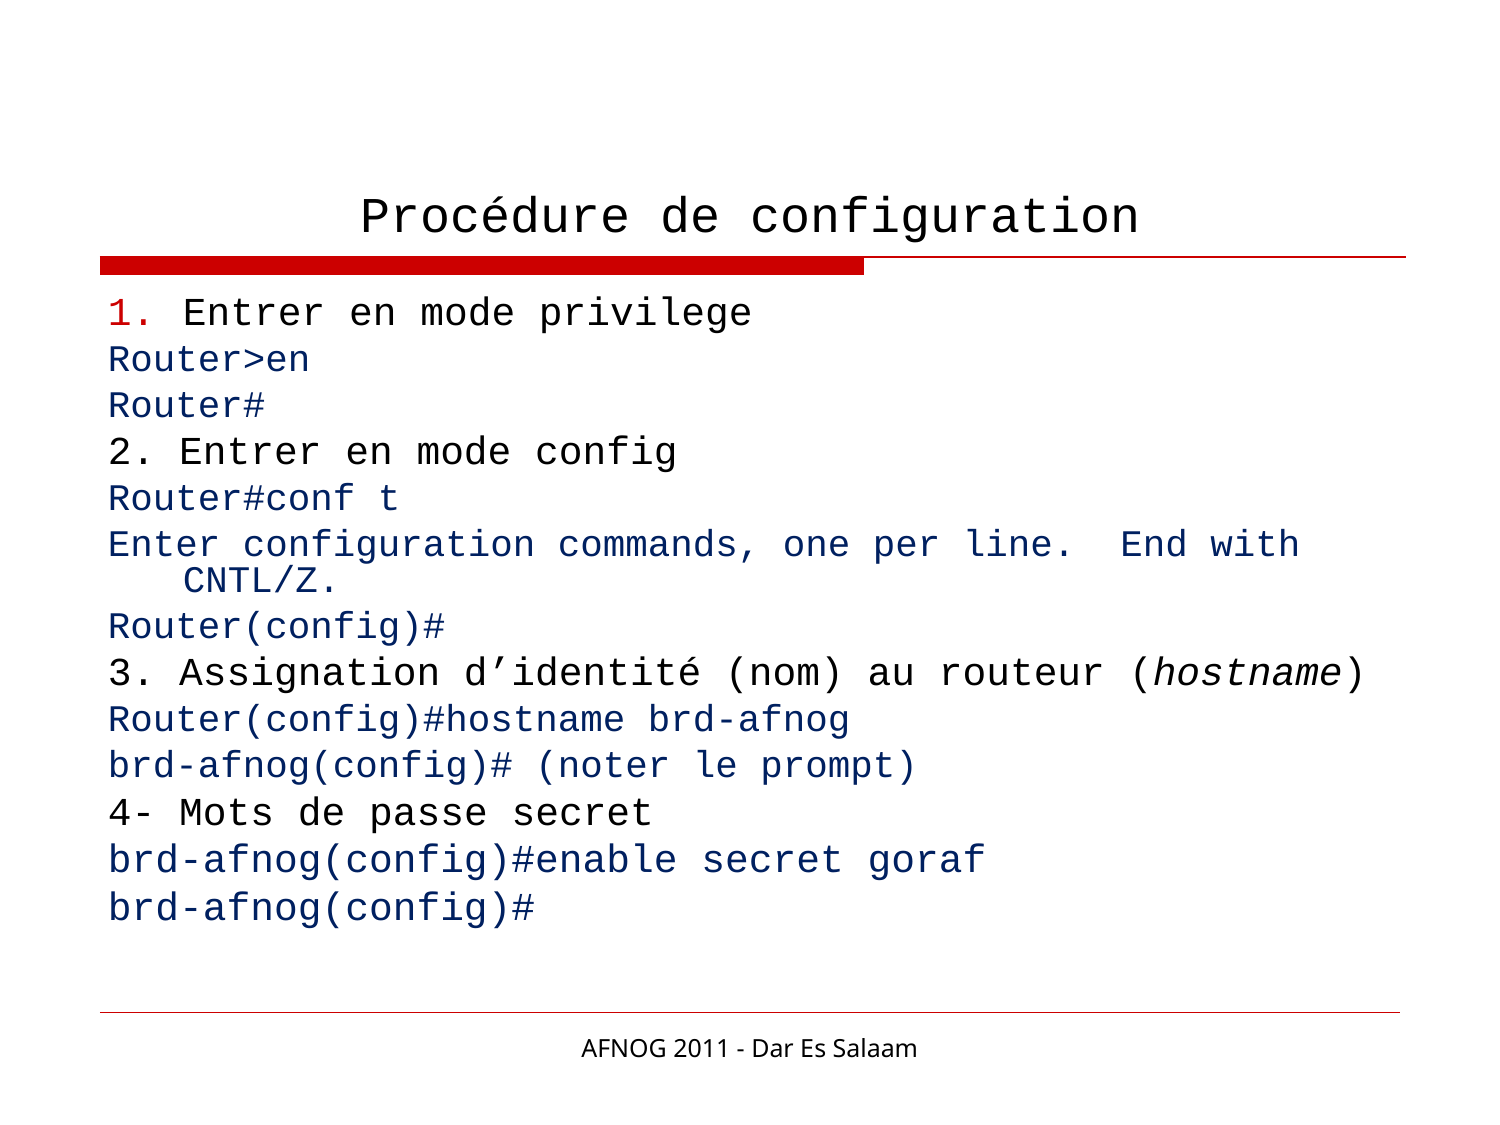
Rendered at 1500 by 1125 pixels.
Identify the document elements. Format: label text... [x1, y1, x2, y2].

title Procédure de configuration [94, 49, 1407, 250]
list Entrer en mode privilege Router>en Router# 2. Entrer en mode config Router#conf t Enter configuration commands, one per line. End with CNTL/Z. Router(config)# 3. Assignation d’identité (nom) au routeur (hostname) Router(config)#hostname brd-afnog brd-afnog(config)# (noter le prompt) 4- Mots de passe secret brd-afnog(config)#enable secret goraf brd-afnog(config)# [92, 287, 1406, 950]
text_box AFNOG 2011 - Dar Es Salaam [512, 1024, 988, 1103]
